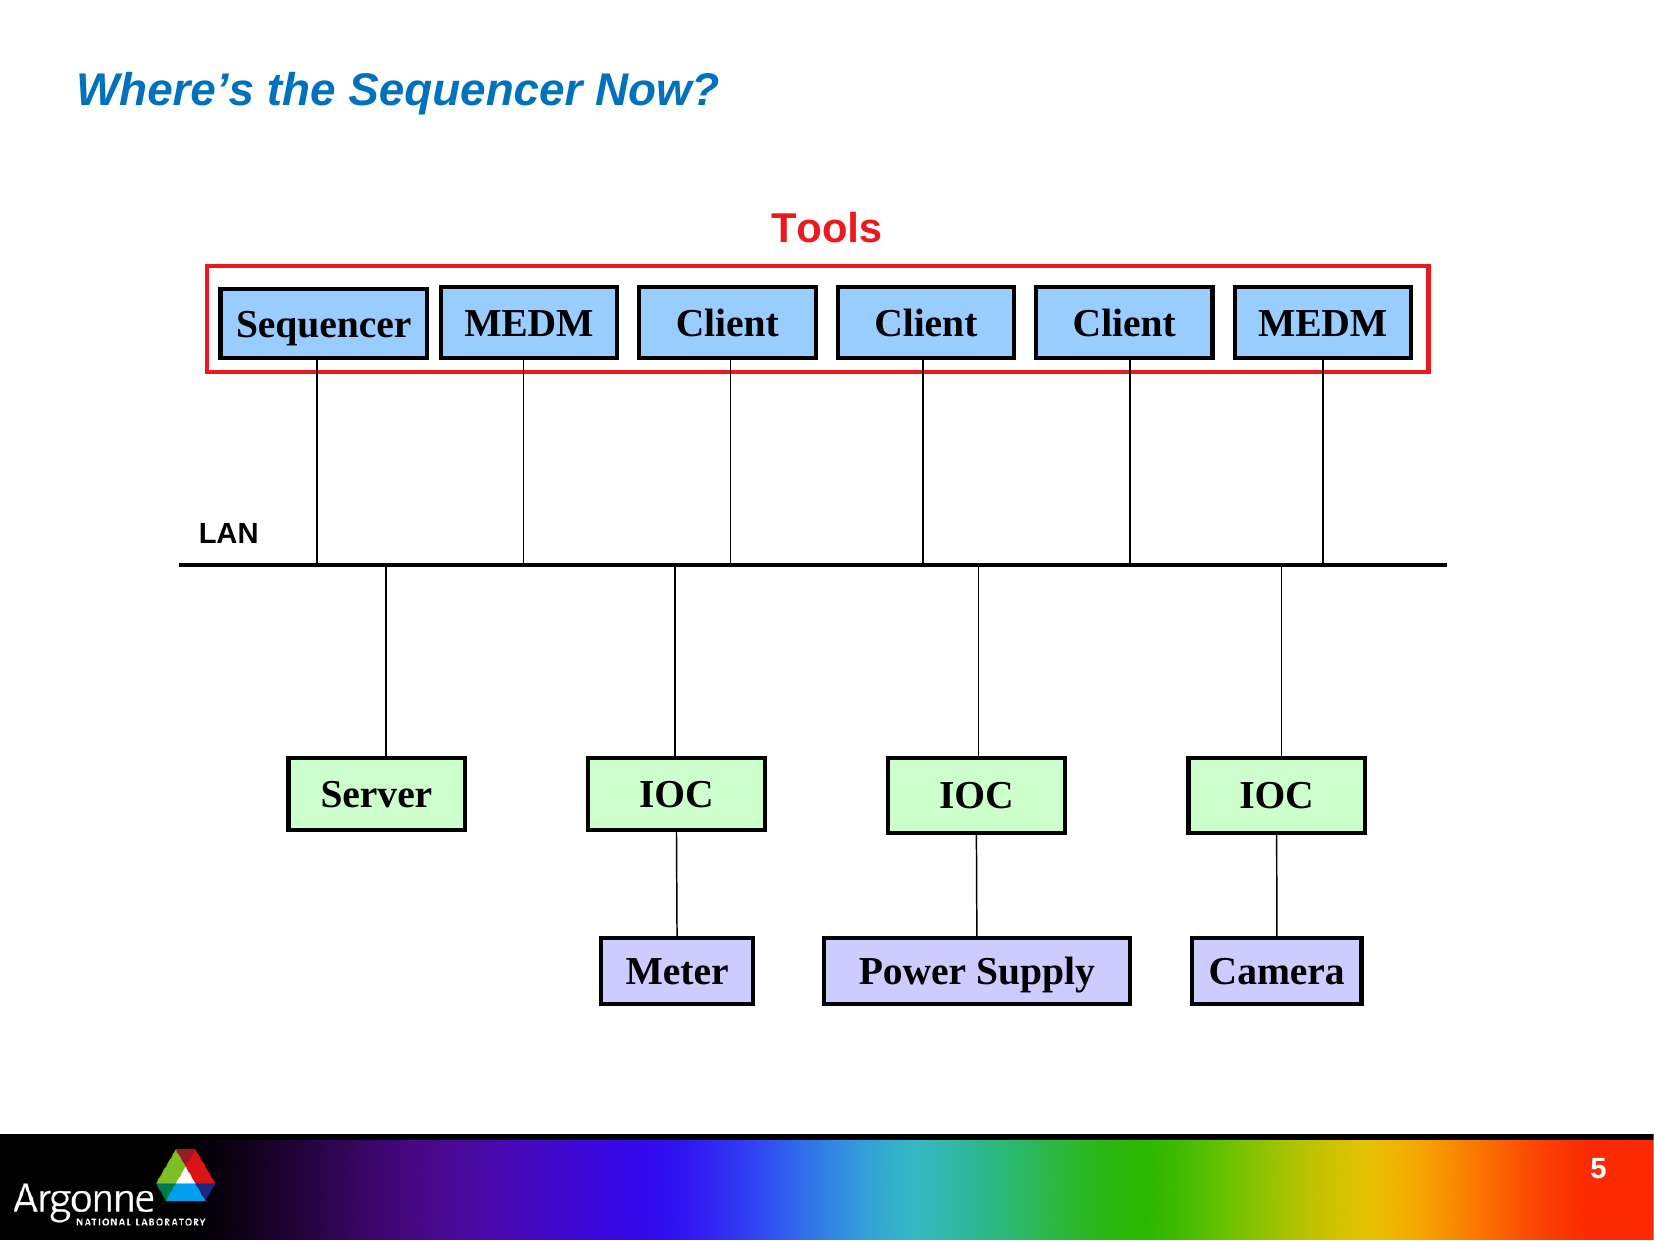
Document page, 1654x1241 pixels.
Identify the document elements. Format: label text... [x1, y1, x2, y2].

picture [0, 1134, 1654, 1240]
text_box MEDM [440, 287, 618, 359]
text_box Client [639, 287, 816, 359]
text_box IOC [1188, 757, 1365, 834]
text_box Server [288, 757, 465, 831]
text_box Client [837, 287, 1015, 359]
title Where’s the Sequencer Now? [61, 45, 1500, 123]
text_box Camera [1192, 937, 1362, 1004]
text_box Client [1036, 287, 1213, 359]
text_box IOC [588, 757, 765, 831]
text_box Tools [694, 196, 960, 259]
text_box Meter [601, 937, 754, 1004]
text_box IOC [888, 757, 1065, 834]
text_box Sequencer [220, 289, 428, 359]
text_box Power Supply [824, 937, 1130, 1004]
text_box LAN [184, 509, 274, 559]
text_box MEDM [1234, 287, 1411, 359]
